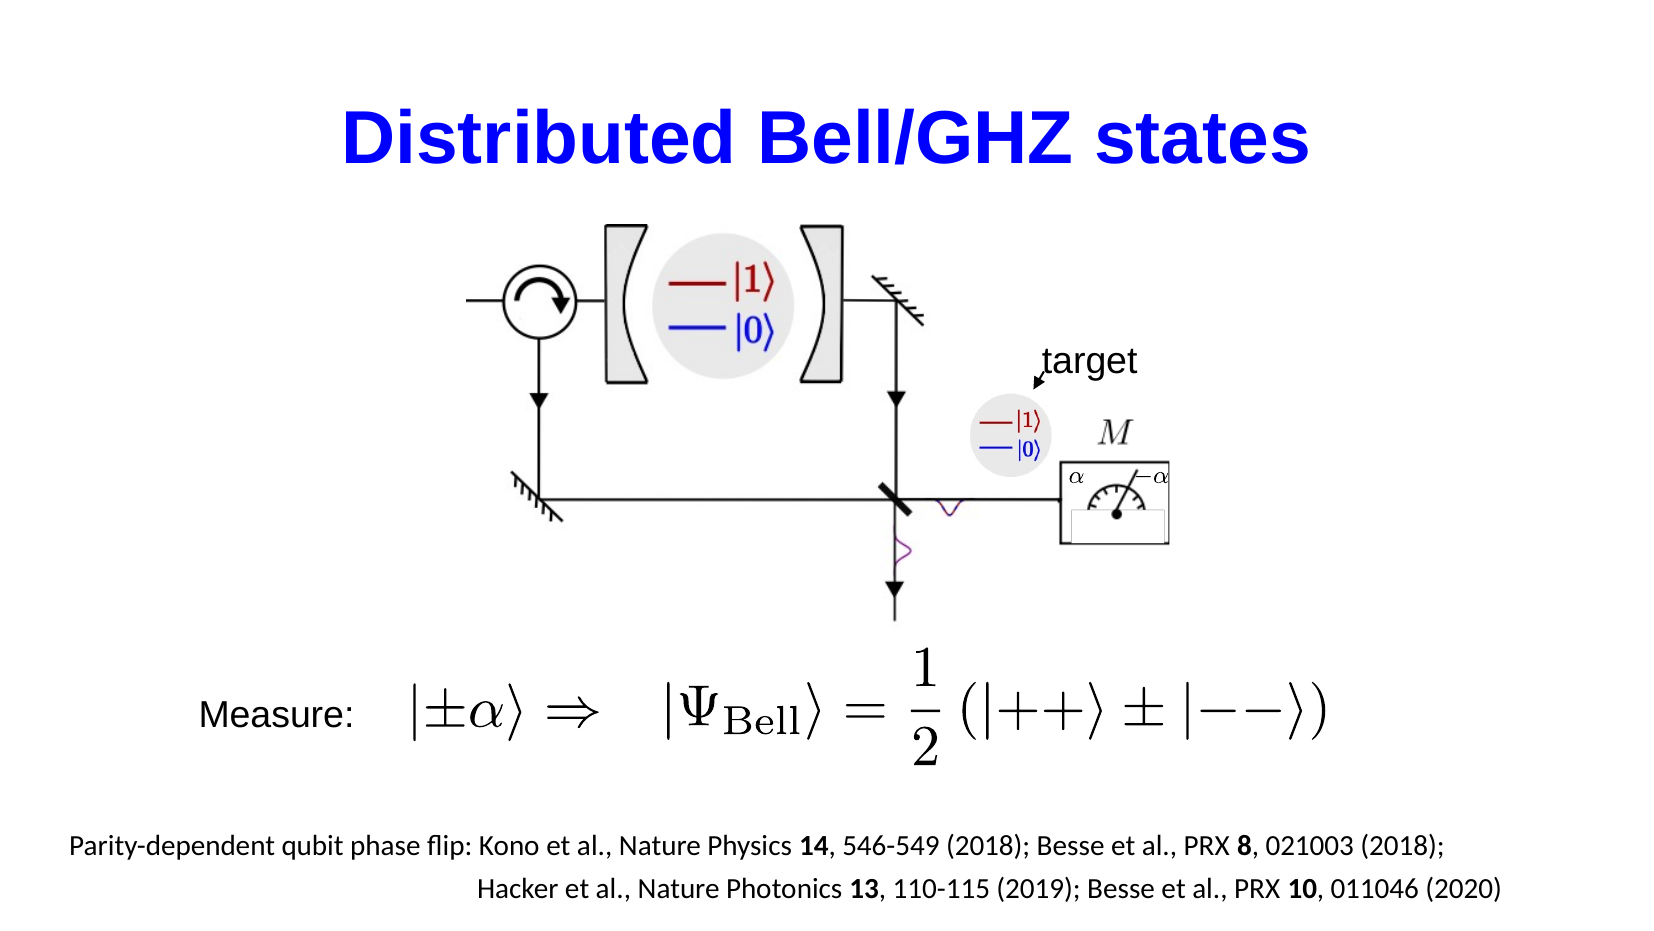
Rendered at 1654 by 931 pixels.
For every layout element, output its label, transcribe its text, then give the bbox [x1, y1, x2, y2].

picture [466, 224, 1328, 768]
text_box Measure: [183, 685, 551, 743]
picture [406, 683, 599, 742]
title Distributed Bell/GHZ states [113, 49, 1540, 230]
text_box target [1027, 328, 1153, 389]
text_box Parity-dependent qubit phase flip: Kono et al., Nature Physics 14, 546-549 (2018); Besse et al., PRX 8, 021003 (2018); Hacker et al., Nature Photonics 13, 110-115 (2019); Besse et al., PRX 10, 011046 (2020) [54, 819, 1526, 914]
